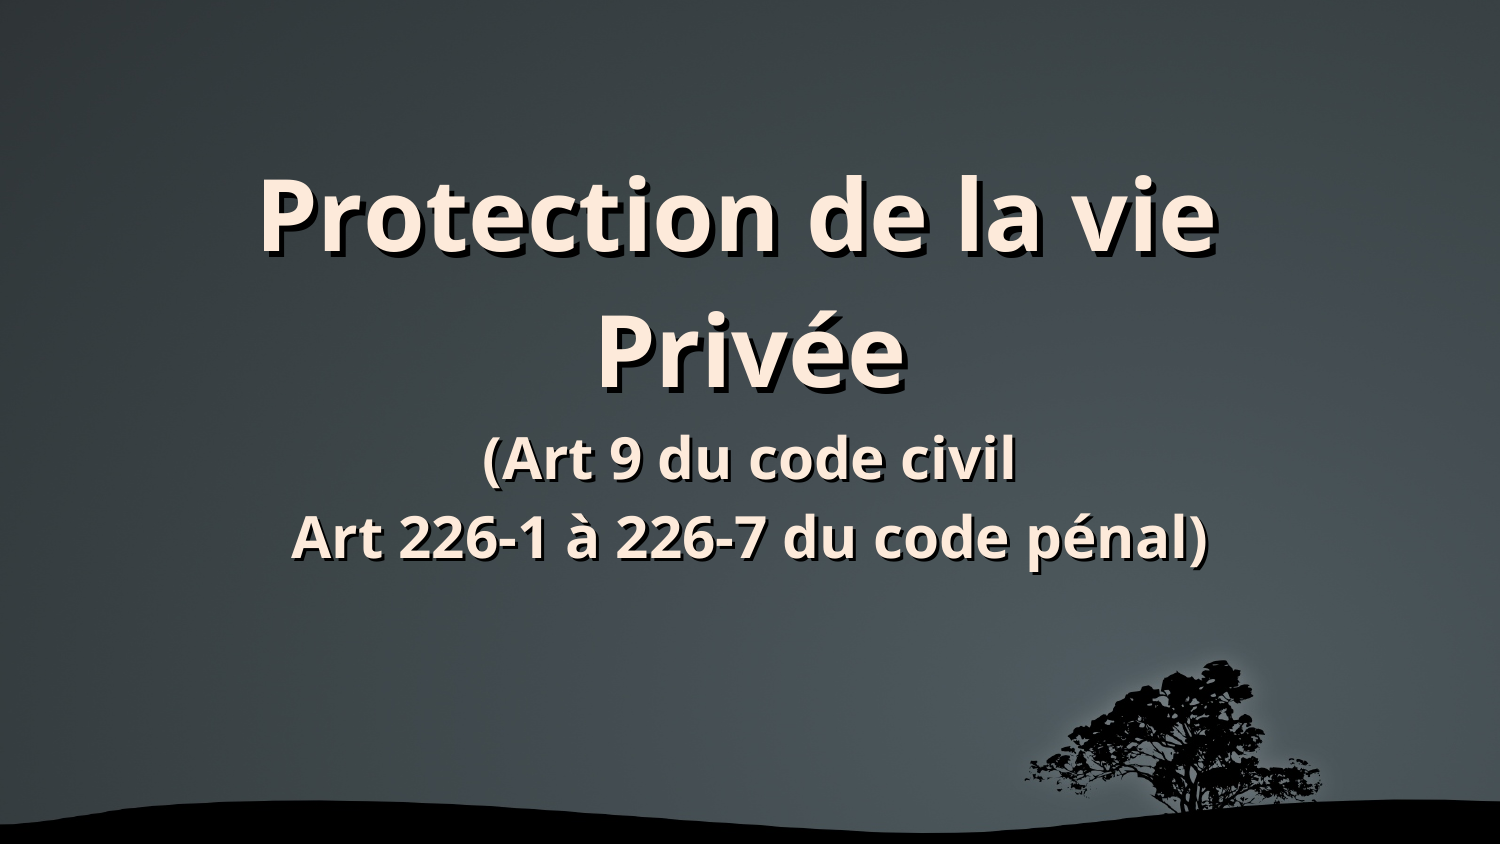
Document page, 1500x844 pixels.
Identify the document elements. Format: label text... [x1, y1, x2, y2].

picture [0, 0, 1500, 844]
subtitle Protection de la vie Privée (Art 9 du code civil Art 226-1 à 226-7 du code pénal) [74, 33, 1425, 755]
